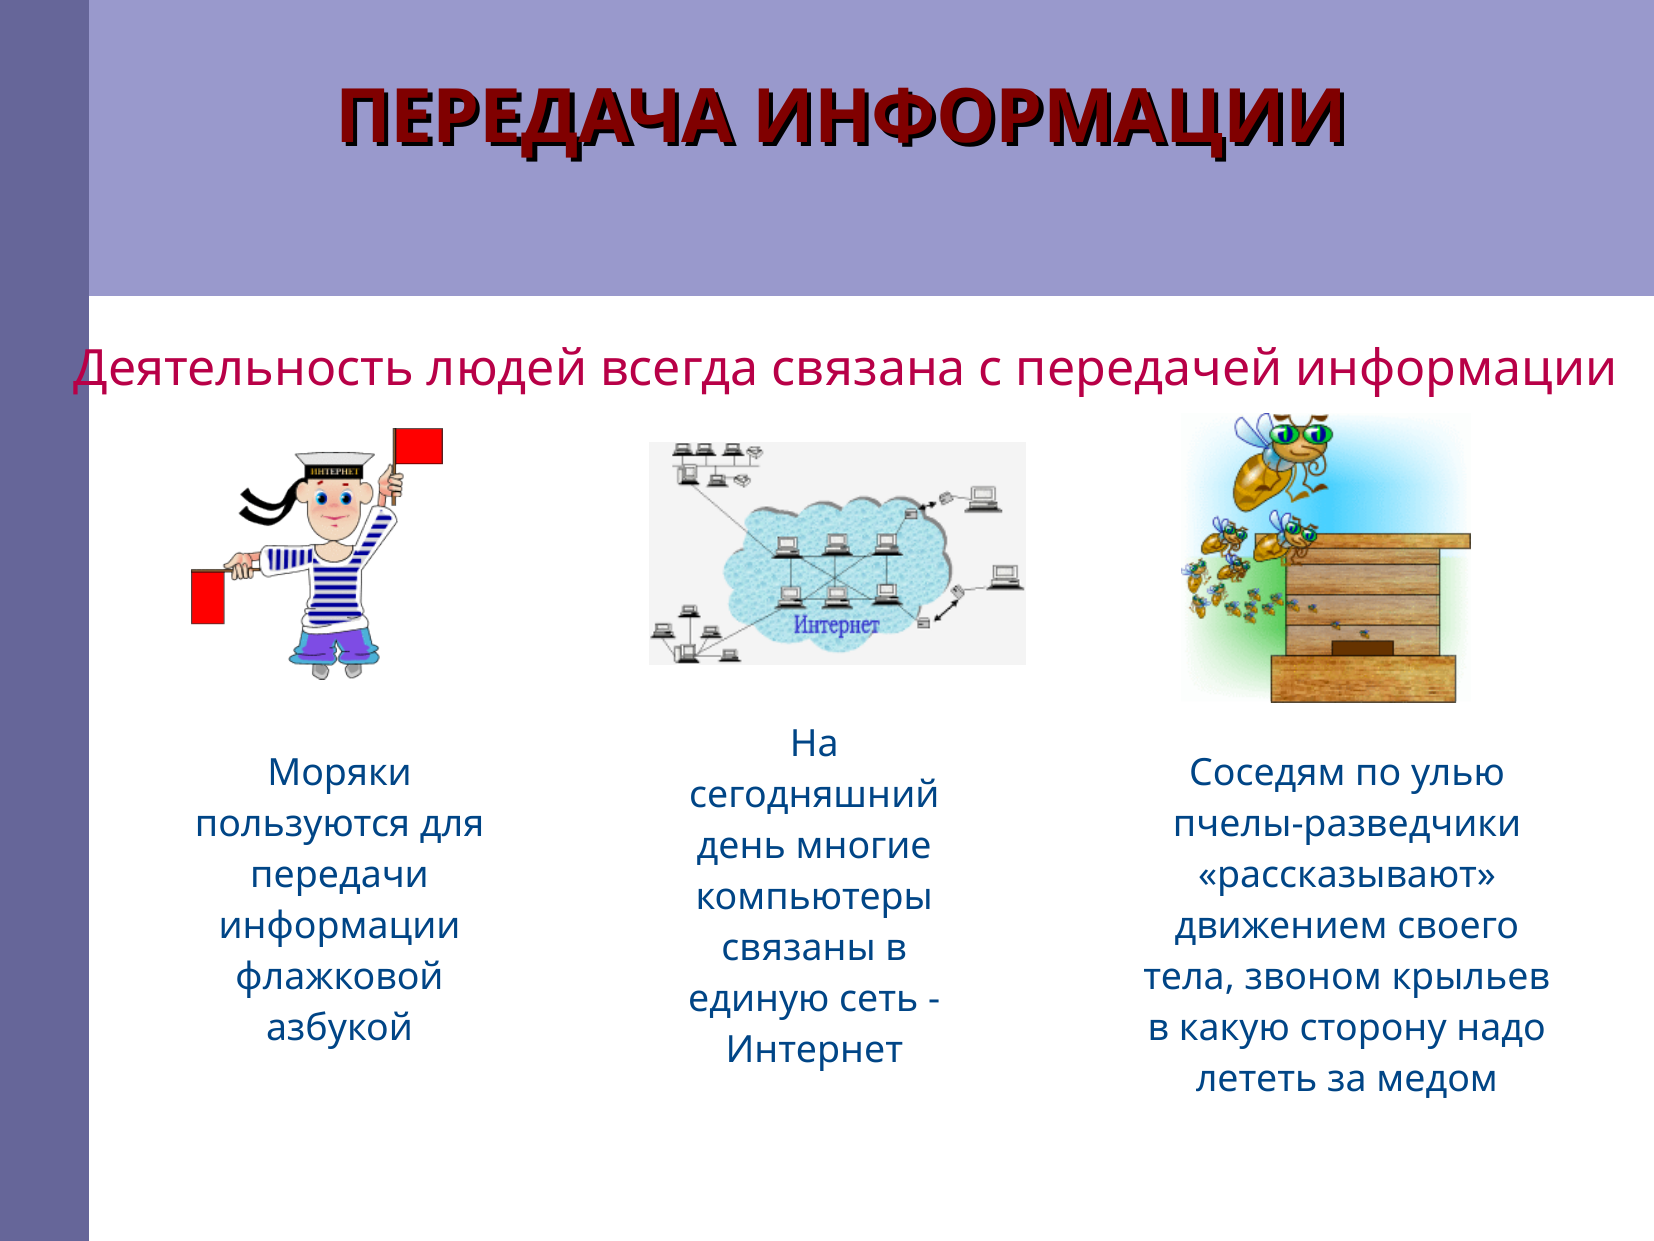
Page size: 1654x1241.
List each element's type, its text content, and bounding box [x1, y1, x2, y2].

text_box ПЕРЕДАЧА ИНФОРМАЦИИ [294, 55, 1388, 296]
picture [1181, 413, 1471, 703]
picture [191, 428, 443, 680]
text_box На сегодняшний день многие компьютеры связаны в единую сеть - Интернет [649, 708, 980, 1082]
text_box Деятельность людей всегда связана с передачей информации [59, 324, 1654, 401]
text_box Моряки пользуются для передачи информации флажковой азбукой [147, 738, 532, 1025]
picture [649, 442, 1026, 665]
text_box Соседям по улью пчелы-разведчики «рассказывают» движением своего тела, звоном крыльев в какую сторону надо лететь за медом [1122, 738, 1573, 1111]
